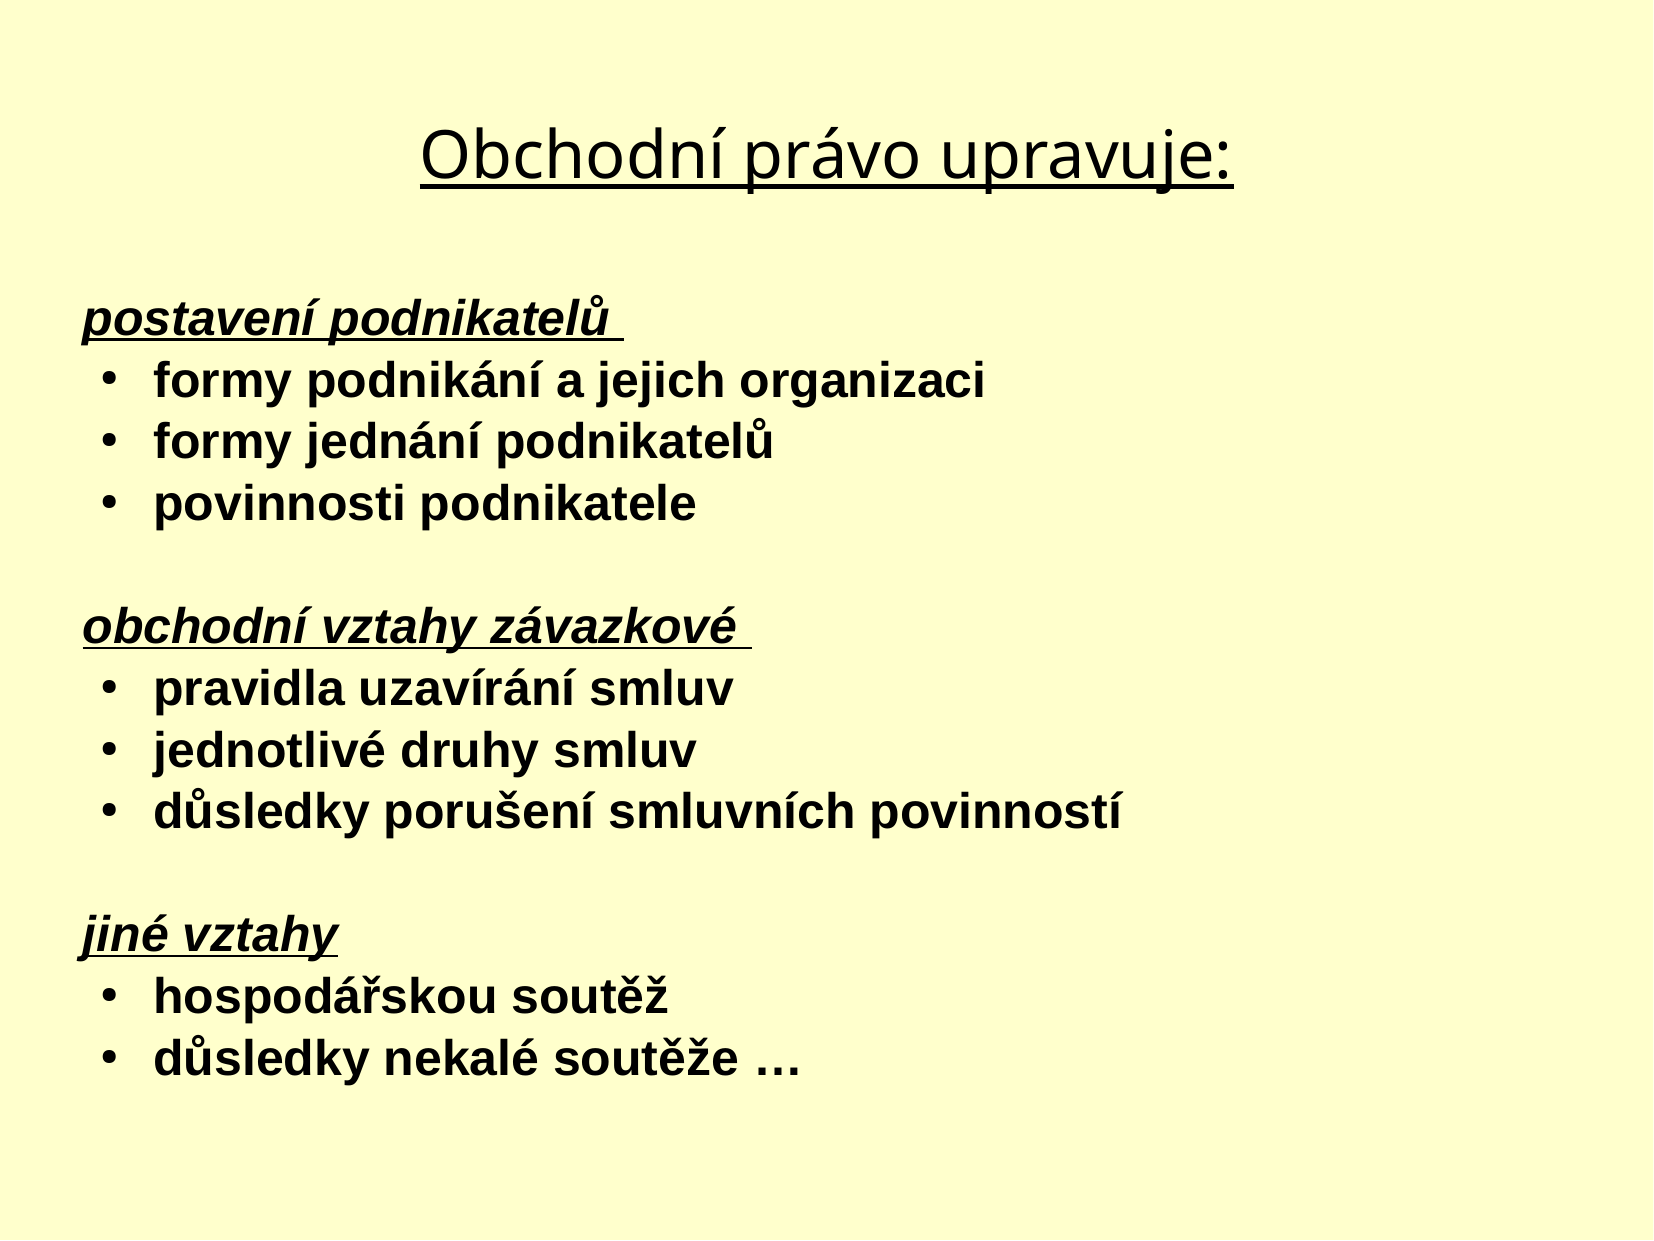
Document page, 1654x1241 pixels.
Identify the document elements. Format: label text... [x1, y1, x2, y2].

list postavení podnikatelů formy podnikání a jejich organizaci formy jednání podnikatelů povinnosti podnikatele obchodní vztahy závazkové pravidla uzavírání smluv jednotlivé druhy smluv důsledky porušení smluvních povinností jiné vztahy hospodářskou soutěž důsledky nekalé soutěže … [82, 290, 1571, 1102]
title Obchodní právo upravuje: [82, 49, 1571, 257]
